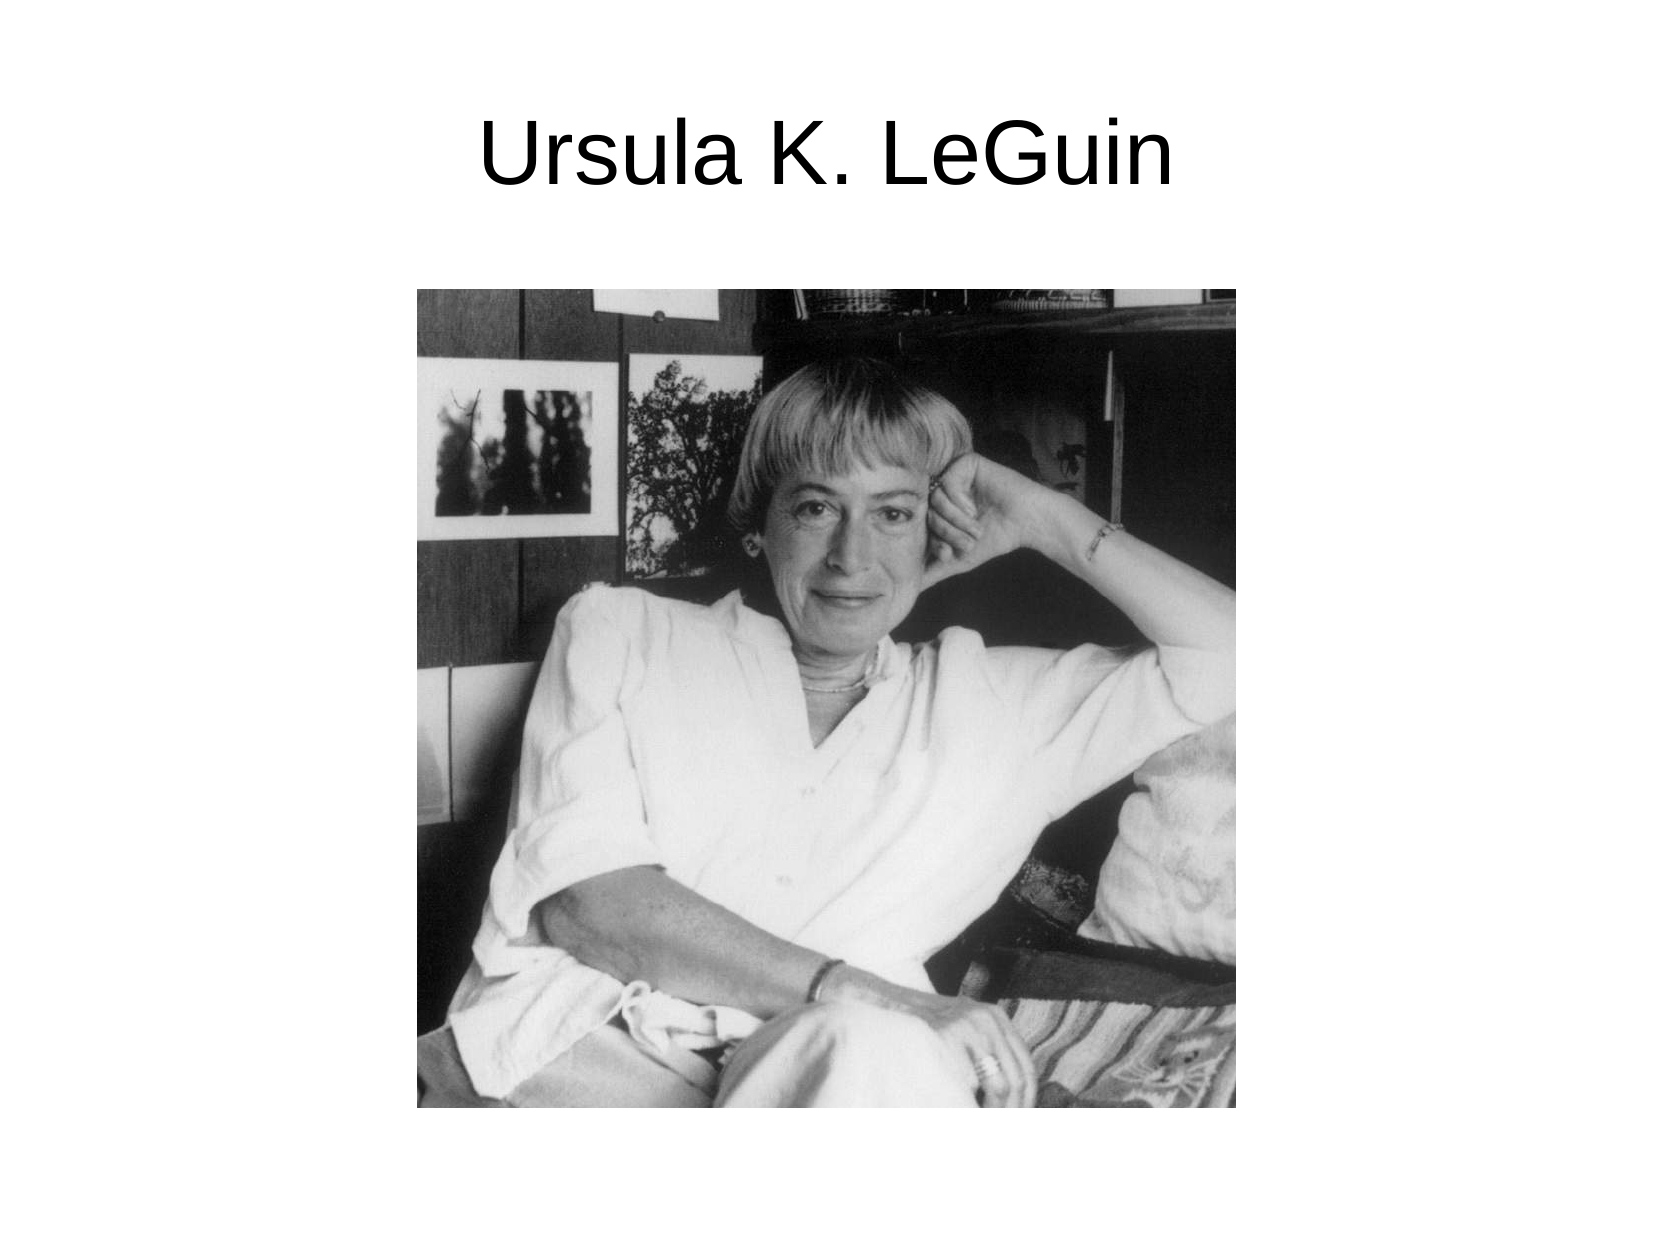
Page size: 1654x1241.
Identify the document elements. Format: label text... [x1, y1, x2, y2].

picture [417, 289, 1236, 1108]
text_box Ursula K. LeGuin [82, 49, 1571, 257]
